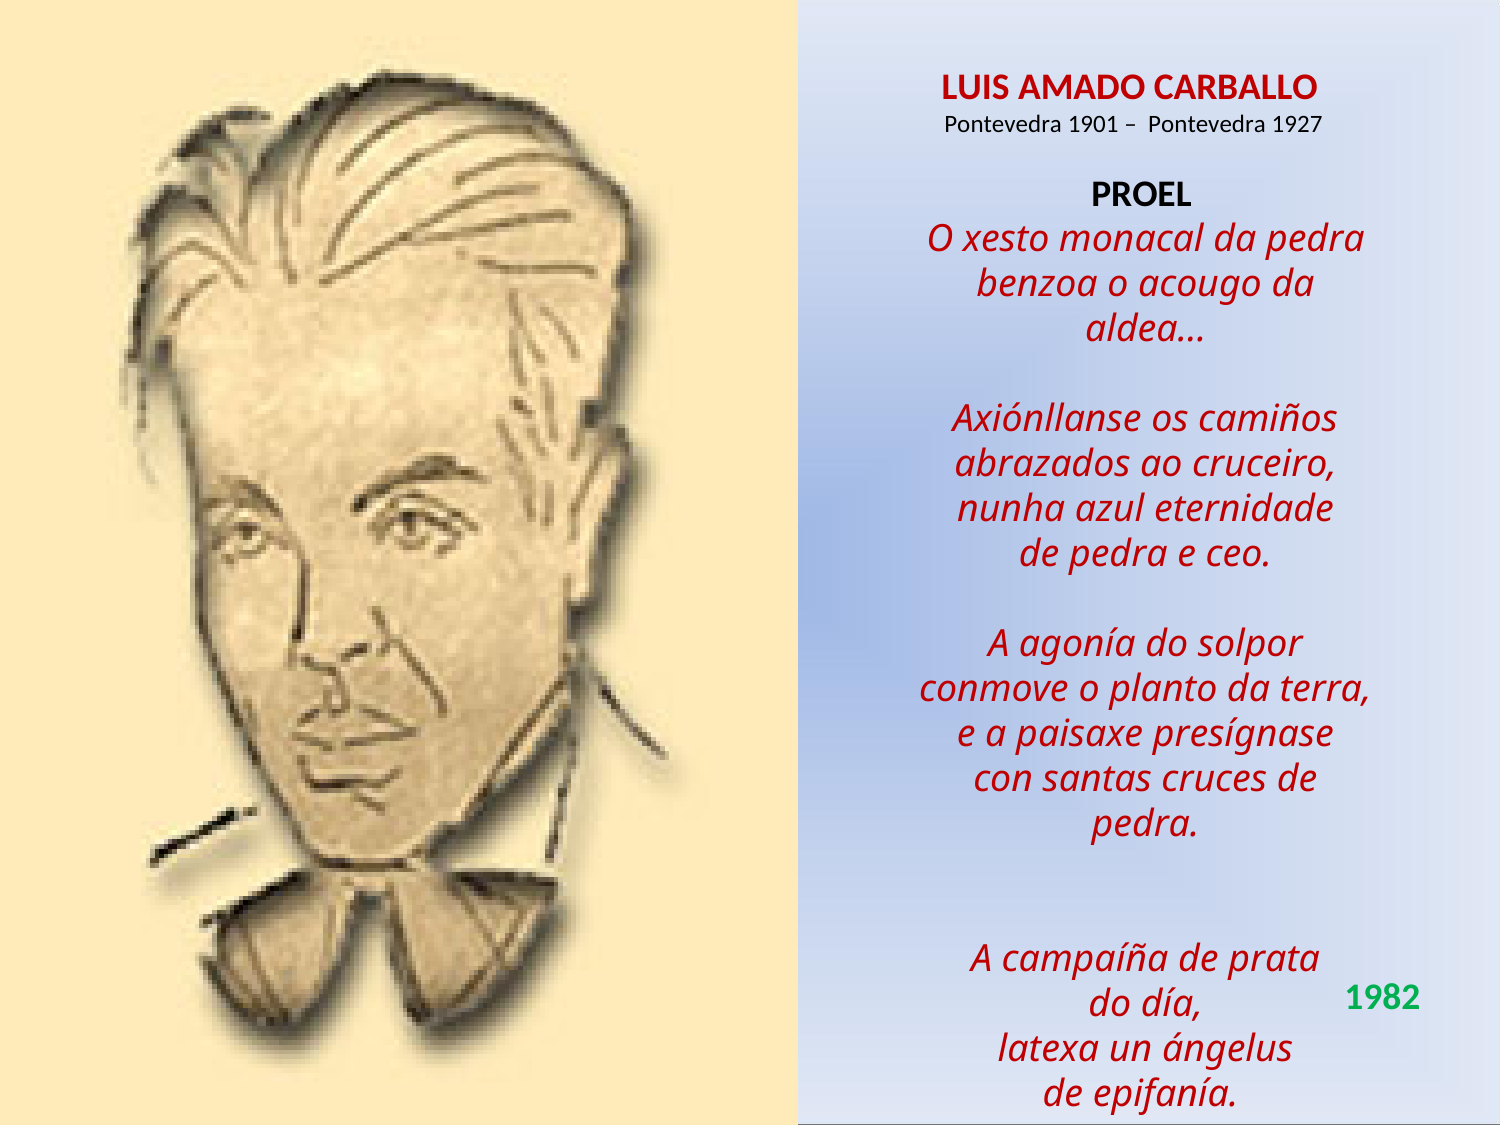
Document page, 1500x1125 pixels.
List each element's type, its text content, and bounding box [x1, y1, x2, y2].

text_box PROEL O xesto monacal da pedra benzoa o acougo da aldea… Axiónllanse os camiños abrazados ao cruceiro, nunha azul eternidade de pedra e ceo. A agonía do solpor conmove o planto da terra, e a paisaxe presígnase con santas cruces de pedra. A campaíña de prata do día, latexa un ángelus de epifanía. ... [903, 160, 1388, 1125]
text_box LUIS AMADO CARBALLO Pontevedra 1901 – Pontevedra 1927 [903, 54, 1365, 146]
picture [0, 0, 1500, 1125]
text_box 1982 [1388, 964, 1436, 1025]
